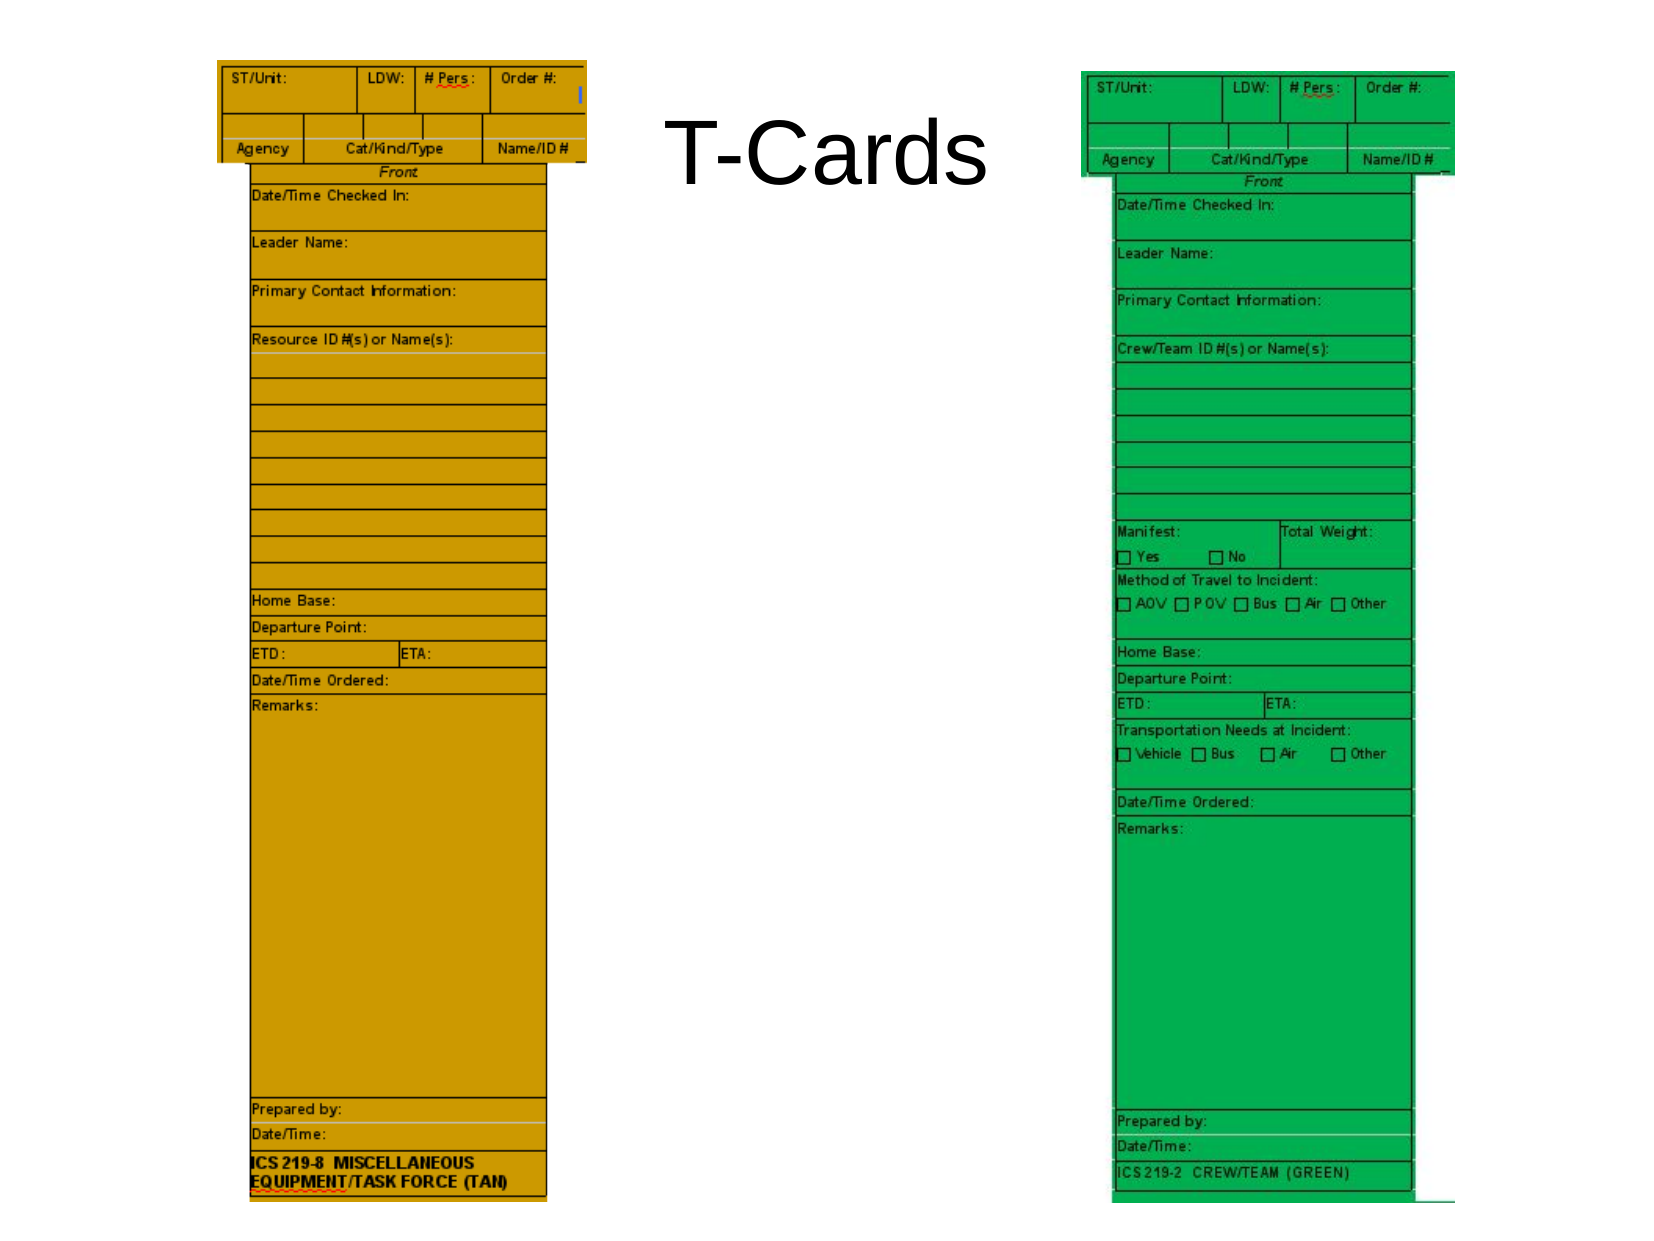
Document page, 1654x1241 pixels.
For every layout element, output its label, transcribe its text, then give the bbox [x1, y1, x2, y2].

picture [1081, 257, 1455, 1203]
title T-Cards [82, 49, 1571, 257]
picture [217, 257, 587, 1202]
